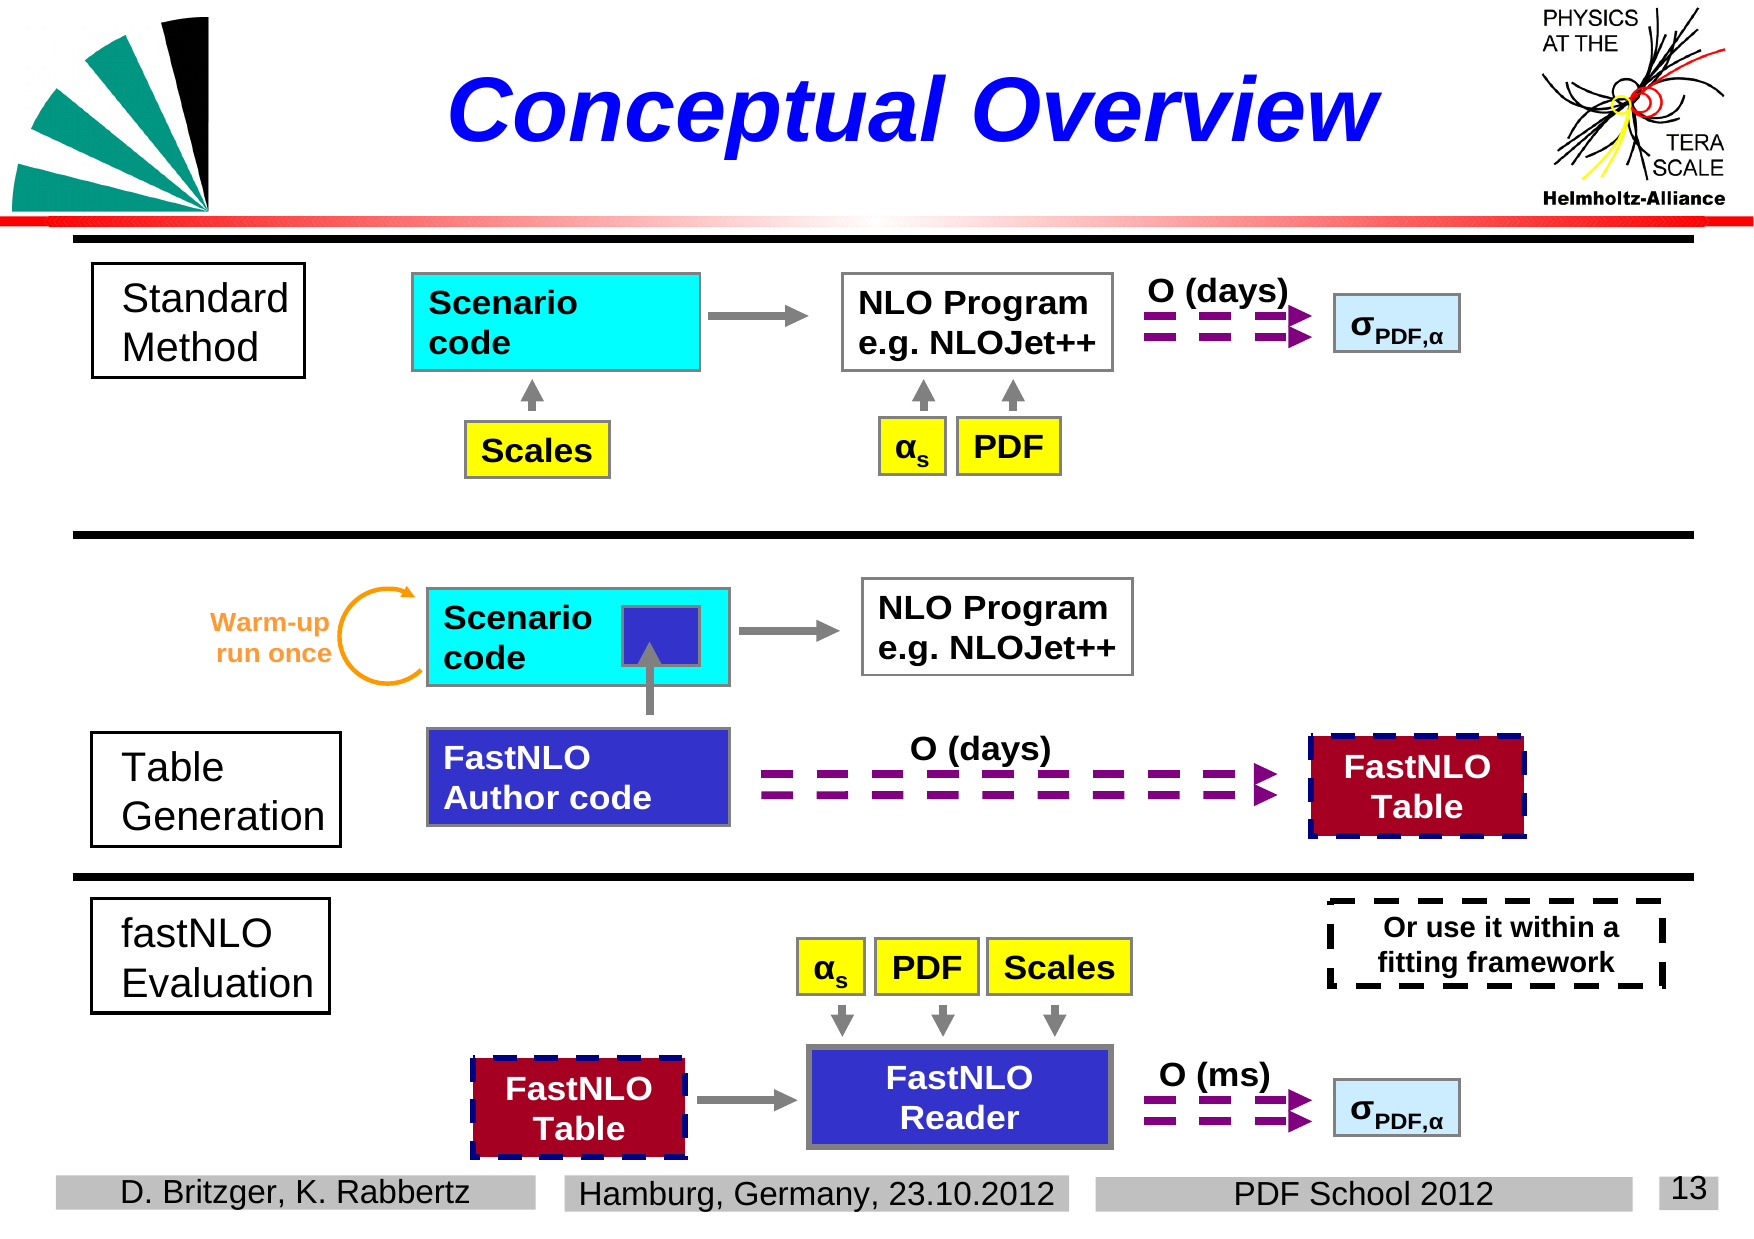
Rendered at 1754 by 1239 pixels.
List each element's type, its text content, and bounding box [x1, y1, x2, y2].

text_box Table Generation [91, 732, 341, 847]
title Conceptual Overview [222, 7, 1544, 203]
picture [410, 263, 1463, 481]
picture [193, 576, 1529, 841]
text_box Or use it within a fitting framework [1330, 900, 1663, 987]
text_box fastNLO Evaluation [91, 898, 330, 1014]
text_box Standard Method [92, 263, 305, 378]
picture [1524, 0, 1742, 216]
picture [470, 936, 1463, 1163]
picture [12, 17, 209, 214]
